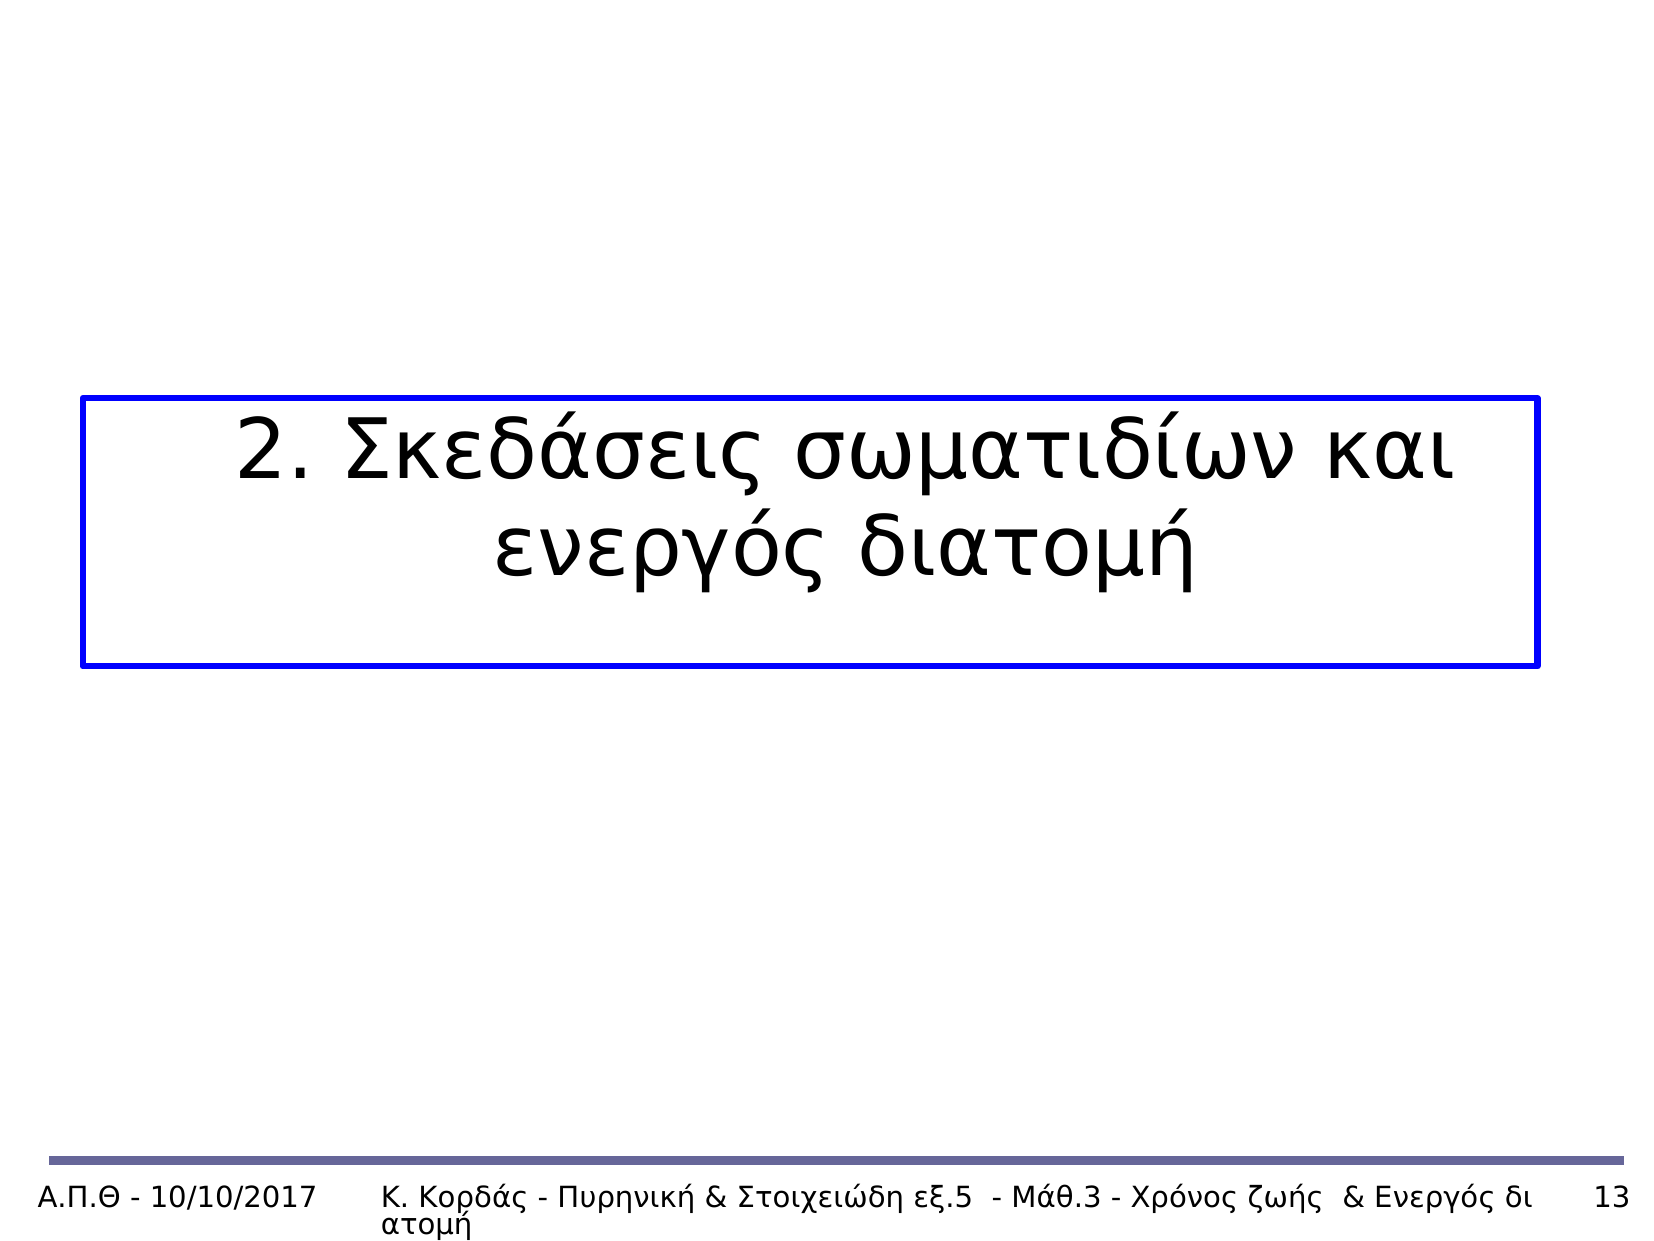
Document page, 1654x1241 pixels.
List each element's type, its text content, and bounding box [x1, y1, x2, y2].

list 2. Σκεδάσεις σωματιδίων και ενεργός διατομή [82, 398, 1538, 667]
